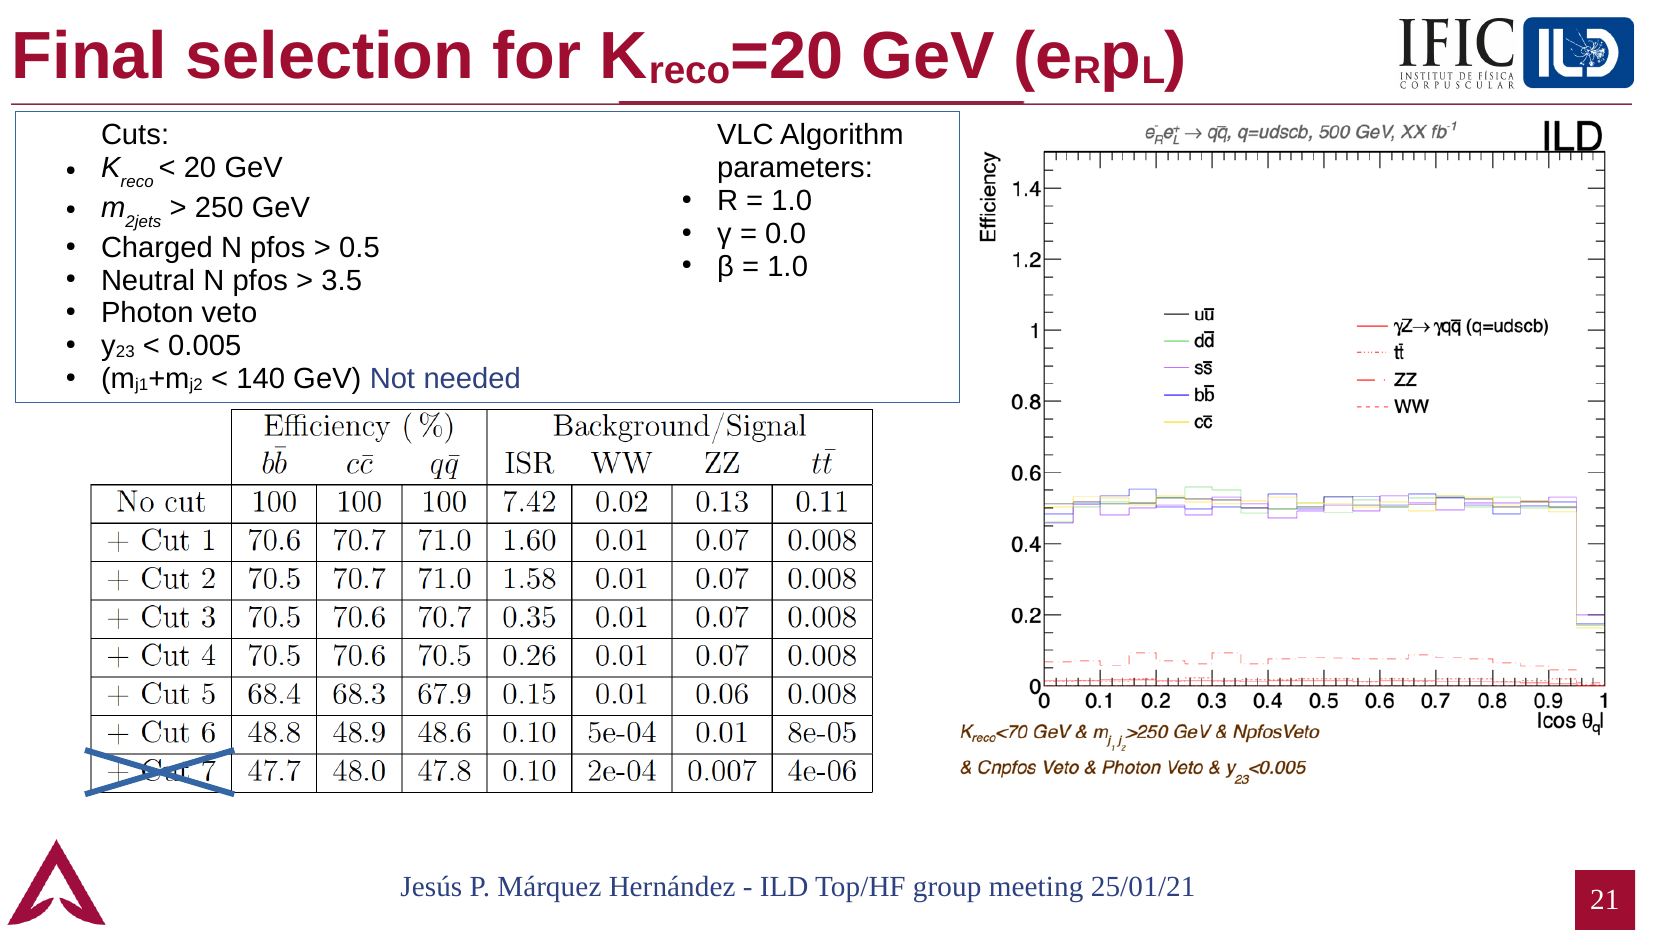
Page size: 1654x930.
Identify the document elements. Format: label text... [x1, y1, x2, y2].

picture [931, 118, 1640, 794]
picture [88, 407, 875, 795]
table_header VLC Algorithm parameters: R = 1.0 γ = 0.0 β = 1.0 [631, 112, 959, 402]
table_header Cuts: Kreco < 20 GeV m2jets > 250 GeV Charged N pfos > 0.5 Neutral N pfos > 3.5 Photon veto y23 < 0.005 (mj1+mj2 < 140 GeV) Not needed [16, 112, 631, 402]
picture [88, 755, 146, 790]
title Final selection for Kreco=20 GeV (eRpL) [11, 18, 1500, 93]
picture [7, 839, 106, 925]
picture [11, 101, 1632, 105]
picture [1522, 14, 1635, 90]
picture [97, 776, 222, 795]
picture [1396, 16, 1517, 92]
